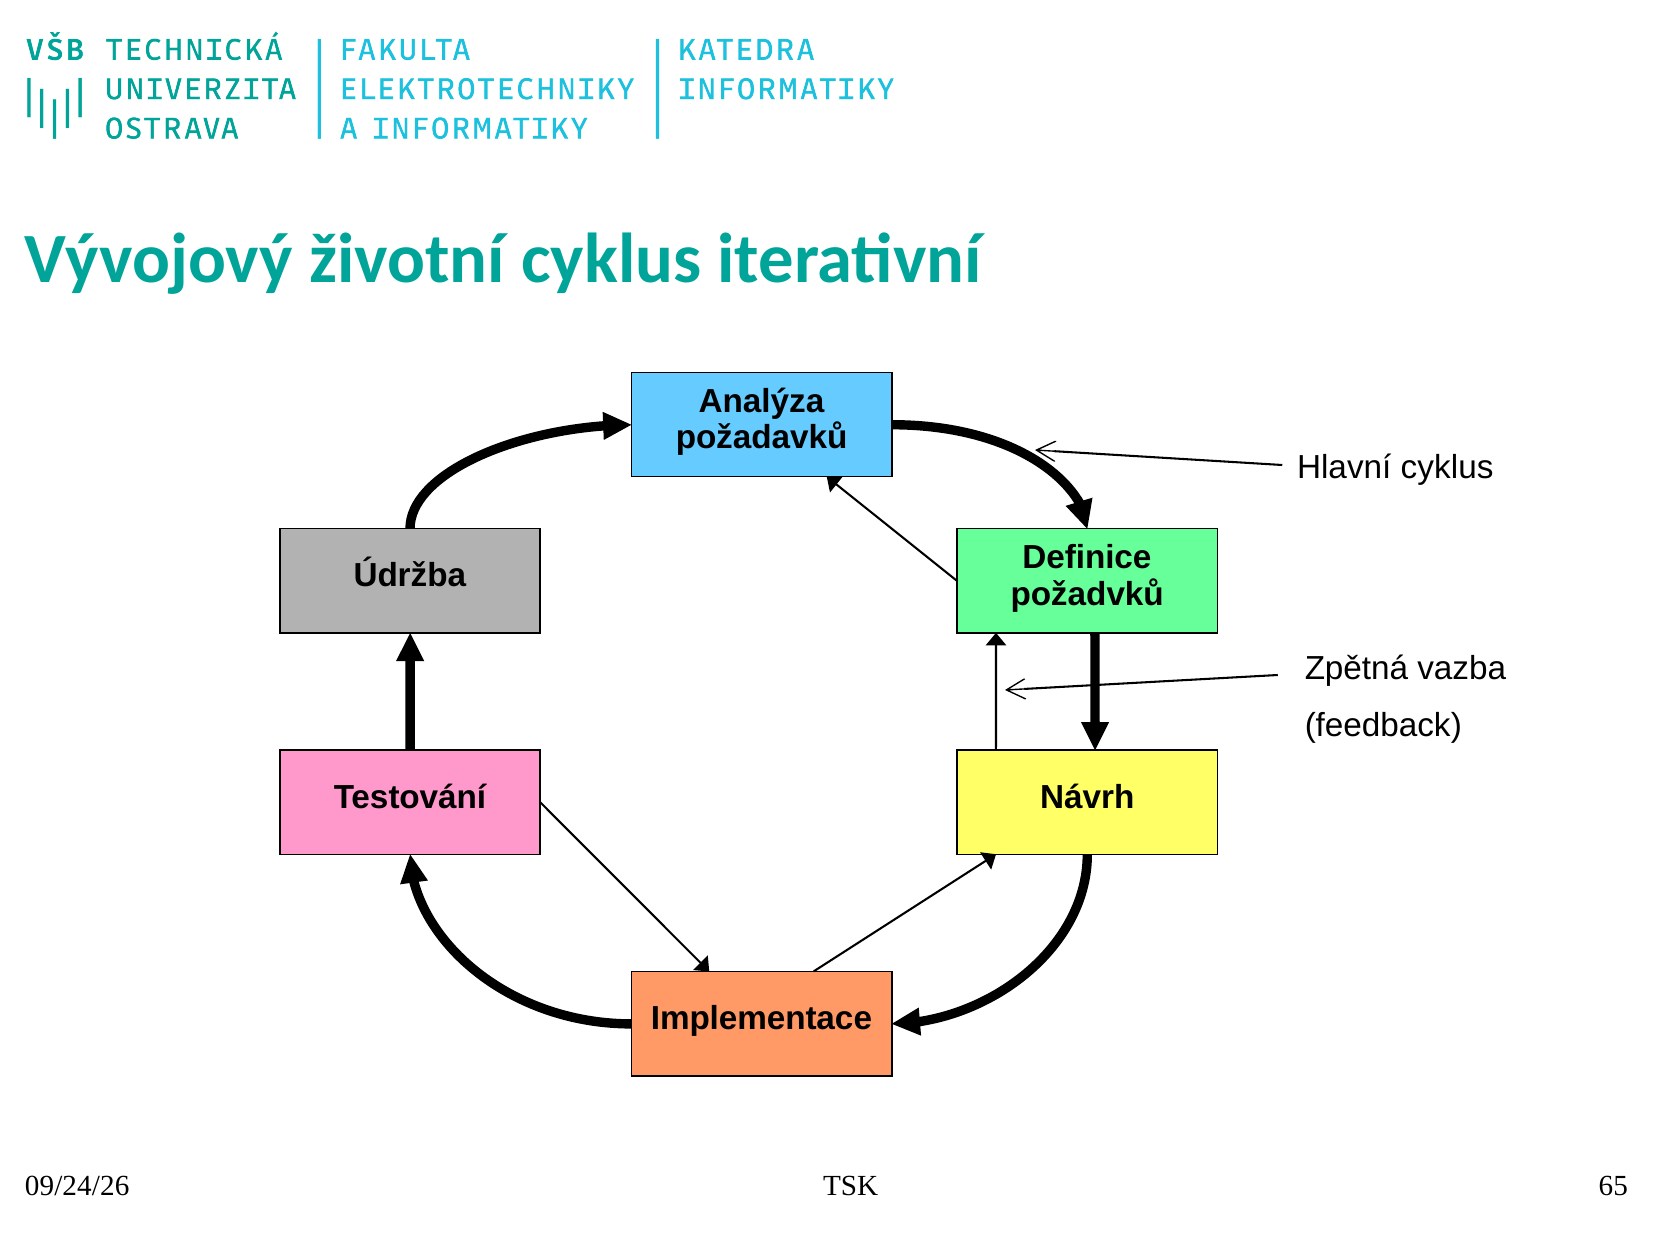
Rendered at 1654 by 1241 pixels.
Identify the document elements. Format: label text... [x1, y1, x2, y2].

text_box Definice požadvků [957, 529, 1217, 633]
text_box Zpětná vazba (feedback) [1289, 638, 1643, 751]
title Vývojový životní cyklus iterativní [24, 169, 1629, 300]
text_box Údržba [280, 529, 540, 633]
picture [26, 31, 894, 139]
text_box Návrh [957, 750, 1217, 854]
text_box Hlavní cyklus [1282, 437, 1622, 493]
text_box Analýza požadavků [631, 372, 892, 477]
text_box Testování [280, 750, 540, 854]
text_box Implementace [631, 972, 892, 1076]
